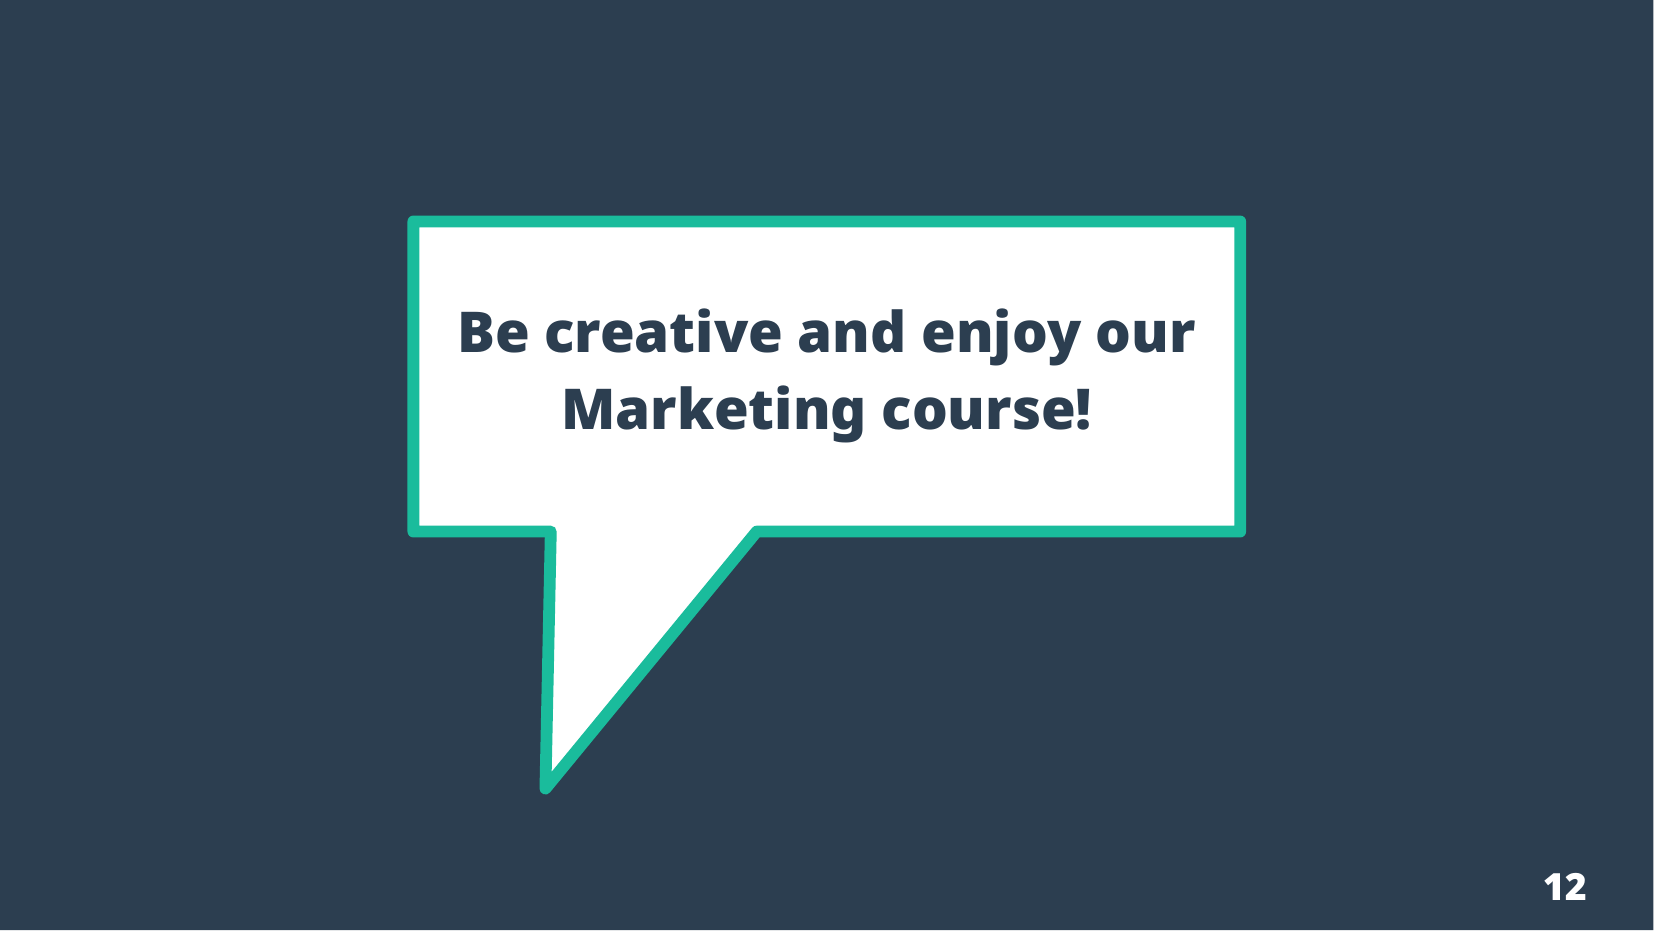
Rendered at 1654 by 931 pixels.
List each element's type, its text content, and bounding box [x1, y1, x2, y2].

title Be creative and enjoy our Marketing course! [442, 236, 1211, 502]
